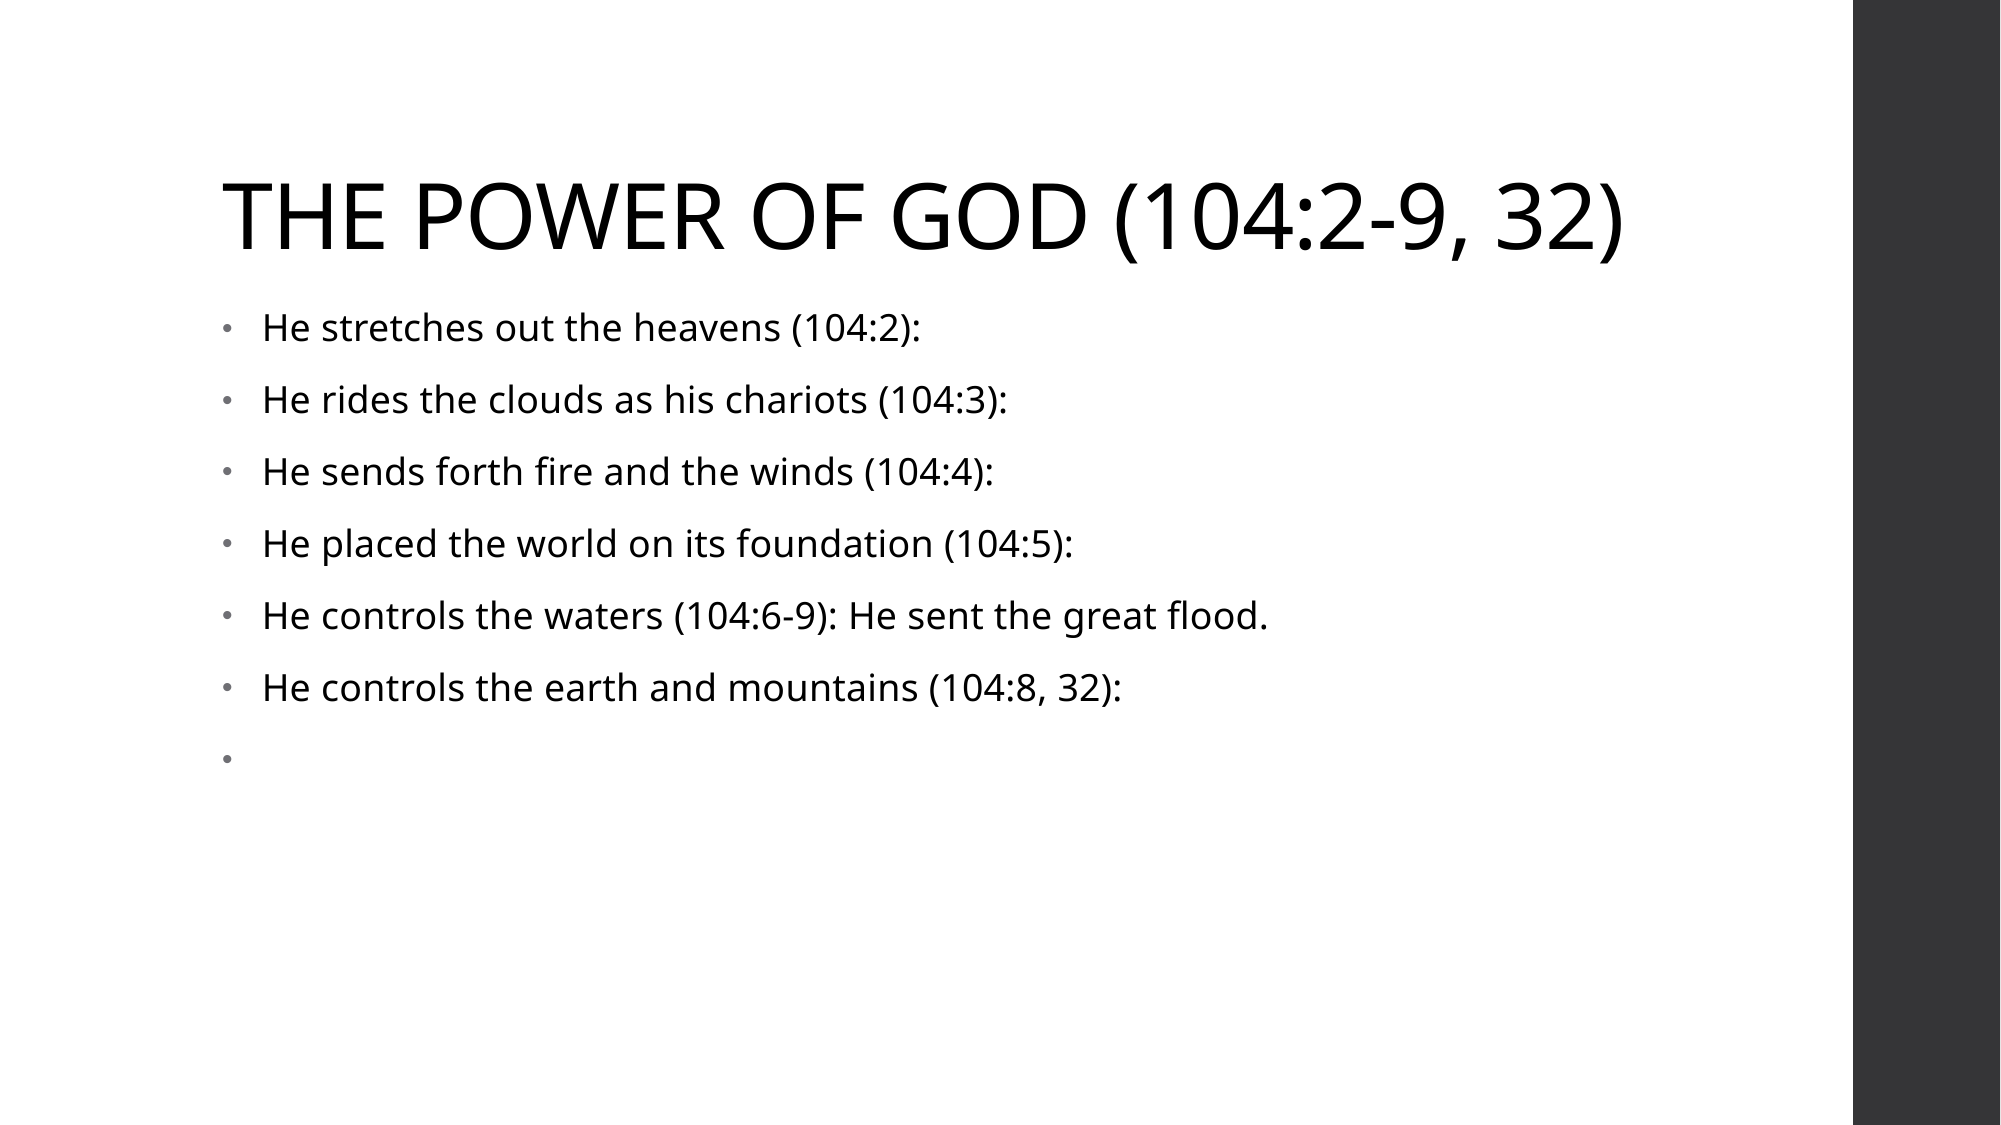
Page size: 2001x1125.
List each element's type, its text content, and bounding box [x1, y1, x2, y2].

title THE POWER OF GOD (104:2-9, 32) [206, 60, 1797, 278]
list He stretches out the heavens (104:2): He rides the clouds as his chariots (104:3): He sends forth fire and the winds (104:4): He placed the world on its foundation (104:5): He controls the waters (104:6-9): He sent the great flood. He controls the earth and mountains (104:8, 32): [206, 299, 1617, 1014]
